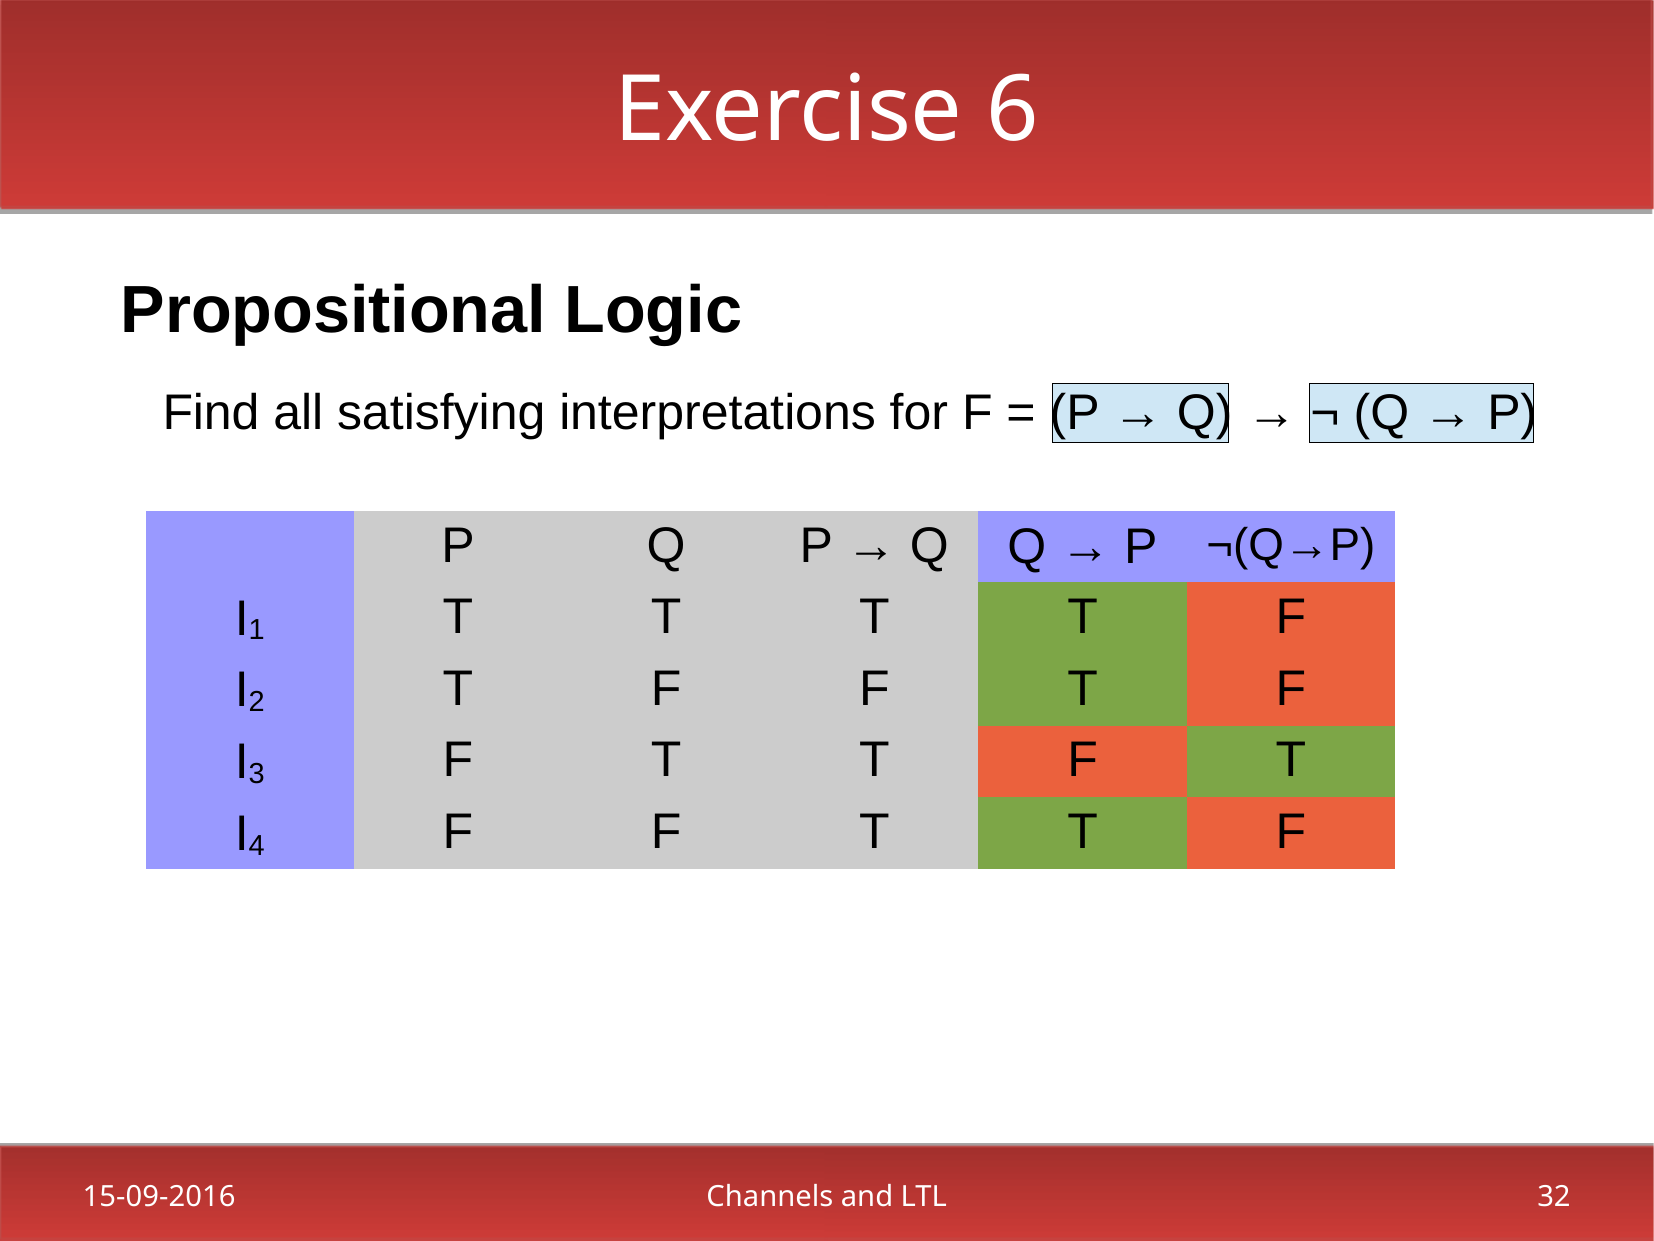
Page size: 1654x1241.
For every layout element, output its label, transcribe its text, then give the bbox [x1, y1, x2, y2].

text_box Propositional Logic [105, 264, 759, 354]
table_cell I3 [146, 726, 354, 797]
table_cell F [770, 654, 978, 726]
table_cell I1 [146, 582, 354, 654]
table_header ¬(Q→P) [1187, 511, 1395, 582]
picture [0, 0, 1654, 214]
table_cell F [562, 797, 770, 869]
table_header Q [562, 511, 770, 582]
table_cell T [978, 797, 1187, 869]
table_cell F [1187, 797, 1395, 869]
table_cell F [354, 797, 562, 869]
picture [0, 1143, 1654, 1241]
title Exercise 6 [59, 31, 1595, 178]
table_header P → Q [770, 511, 978, 582]
table_cell F [1187, 582, 1395, 654]
table_cell F [562, 654, 770, 726]
table_cell T [770, 797, 978, 869]
text_box Find all satisfying interpretations for F = (P → Q) → ¬ (Q → P) [147, 377, 1554, 448]
table_cell T [978, 654, 1187, 726]
table_cell T [770, 726, 978, 797]
table_cell F [354, 726, 562, 797]
table_cell T [770, 582, 978, 654]
table_cell T [562, 582, 770, 654]
table_cell T [354, 654, 562, 726]
table_cell T [354, 582, 562, 654]
table_cell T [1187, 726, 1395, 797]
table_cell F [1187, 654, 1395, 726]
table_header Q → P [978, 511, 1187, 582]
table_cell I4 [146, 797, 354, 869]
table_cell F [978, 726, 1187, 797]
table_cell I2 [146, 654, 354, 726]
table_cell T [978, 582, 1187, 654]
table_header [146, 511, 354, 582]
table_cell T [562, 726, 770, 797]
table_header P [354, 511, 562, 582]
